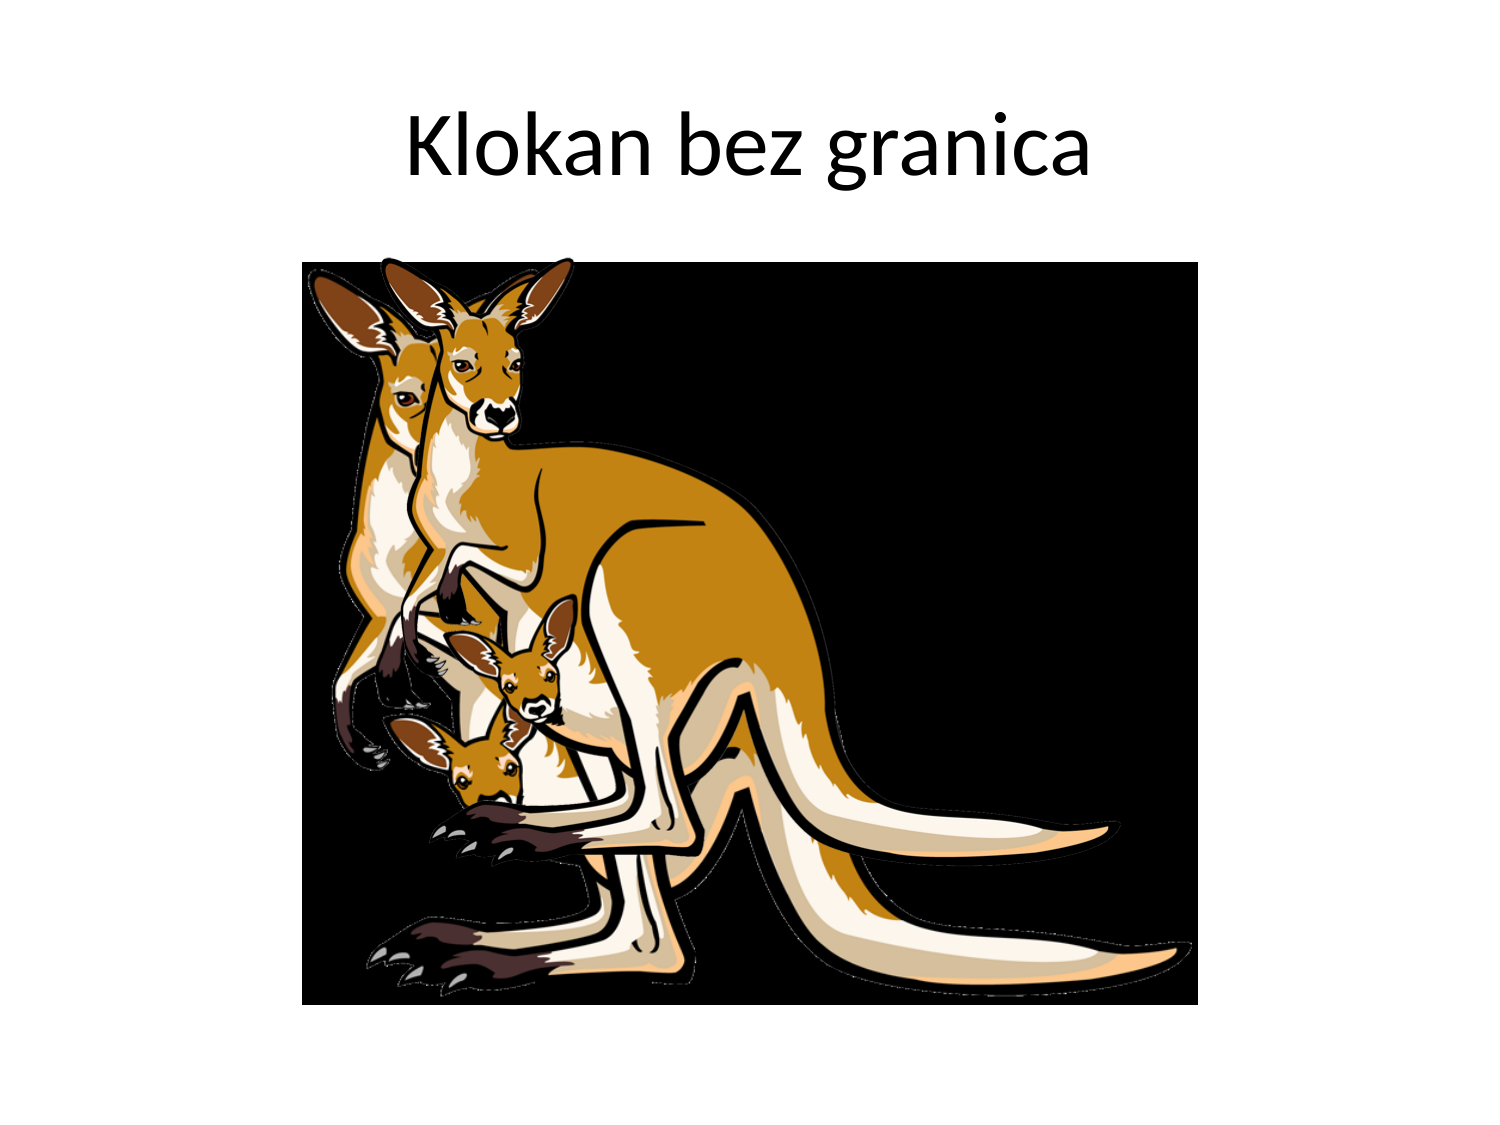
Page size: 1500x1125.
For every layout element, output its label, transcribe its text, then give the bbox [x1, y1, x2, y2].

title Klokan bez granica [75, 45, 1426, 233]
picture [302, 251, 1198, 1005]
